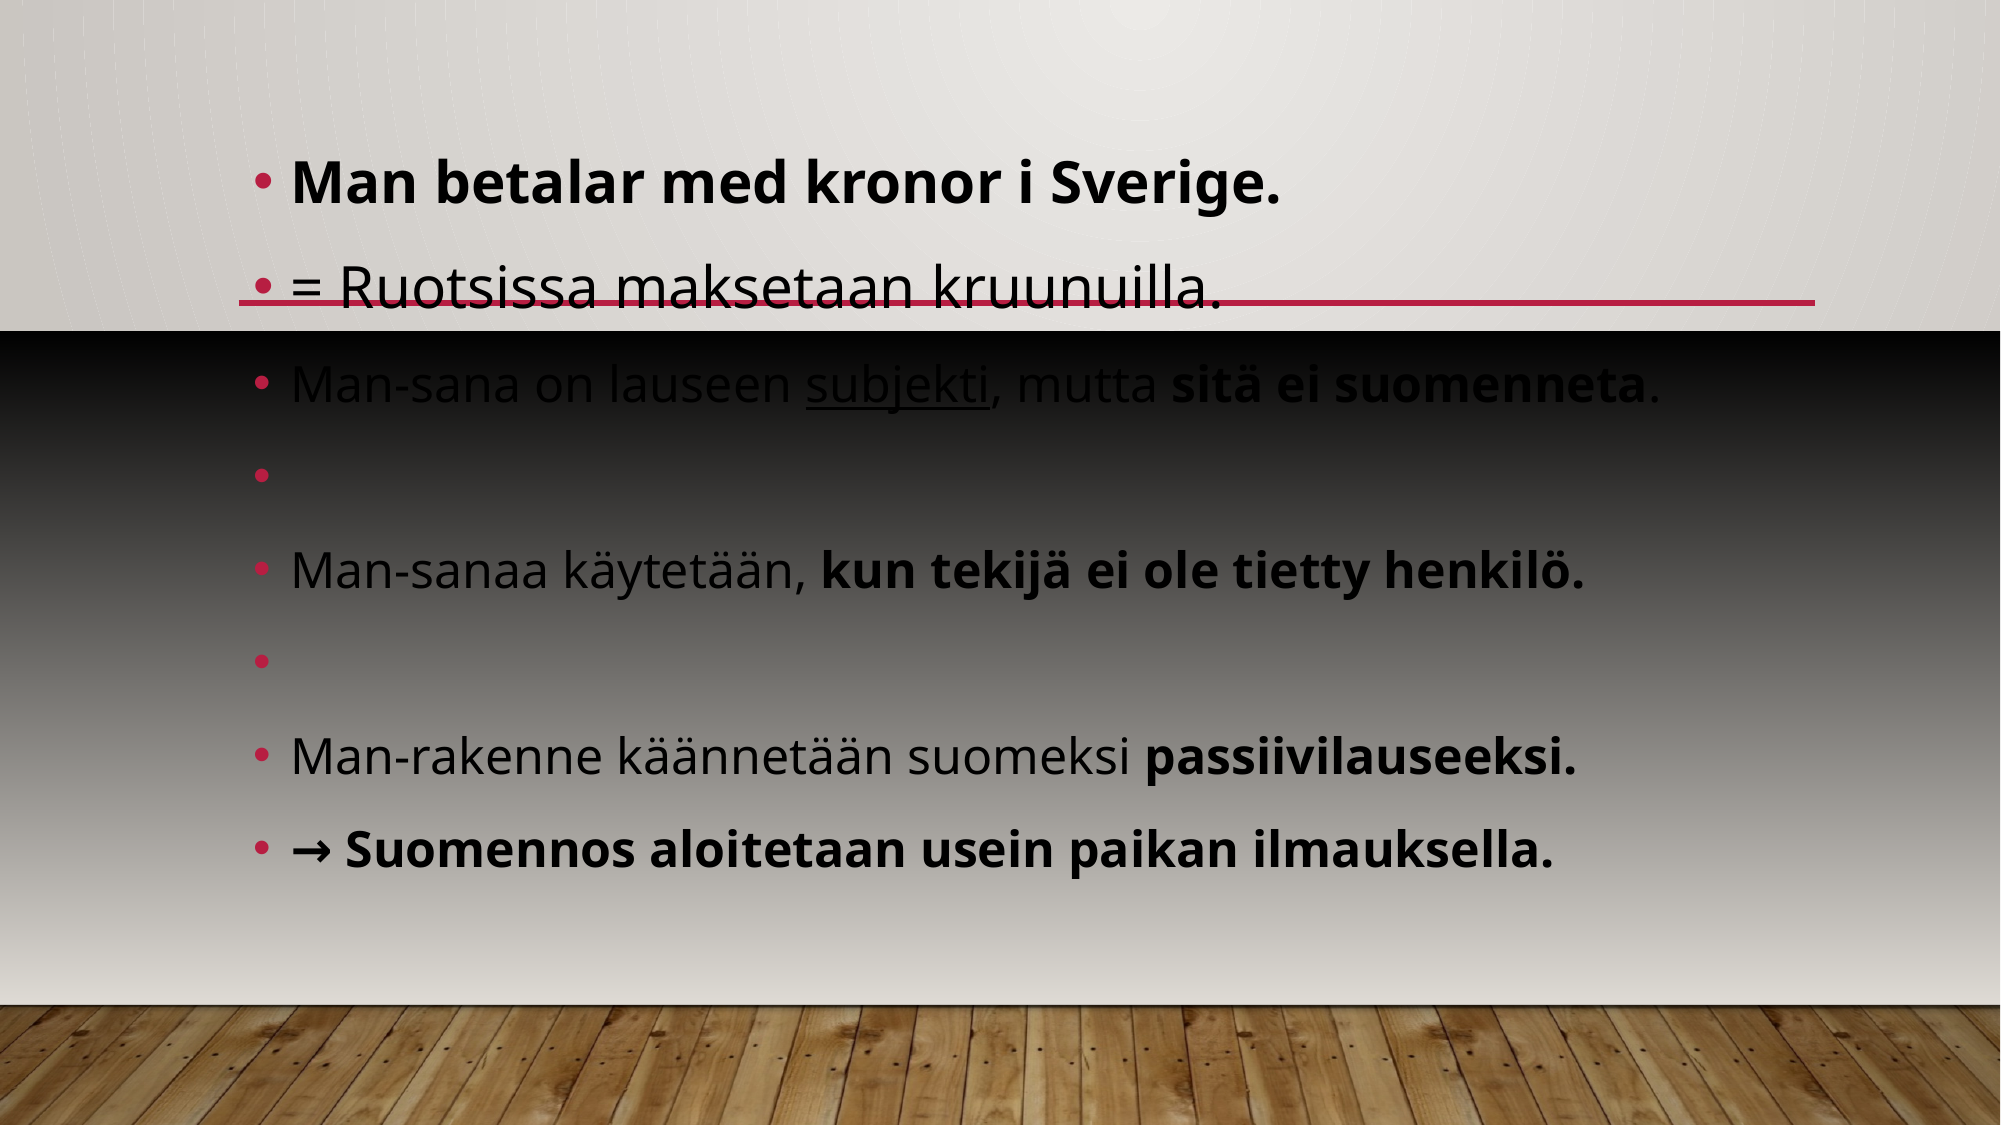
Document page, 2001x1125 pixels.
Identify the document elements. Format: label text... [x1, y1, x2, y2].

list Man betalar med kronor i Sverige. = Ruotsissa maksetaan kruunuilla. Man-sana on lauseen subjekti, mutta sitä ei suomenneta. Man-sanaa käytetään, kun tekijä ei ole tietty henkilö. Man-rakenne käännetään suomeksi passiivilauseeksi. → Suomennos aloitetaan usein paikan ilmauksella. [238, 124, 1814, 897]
